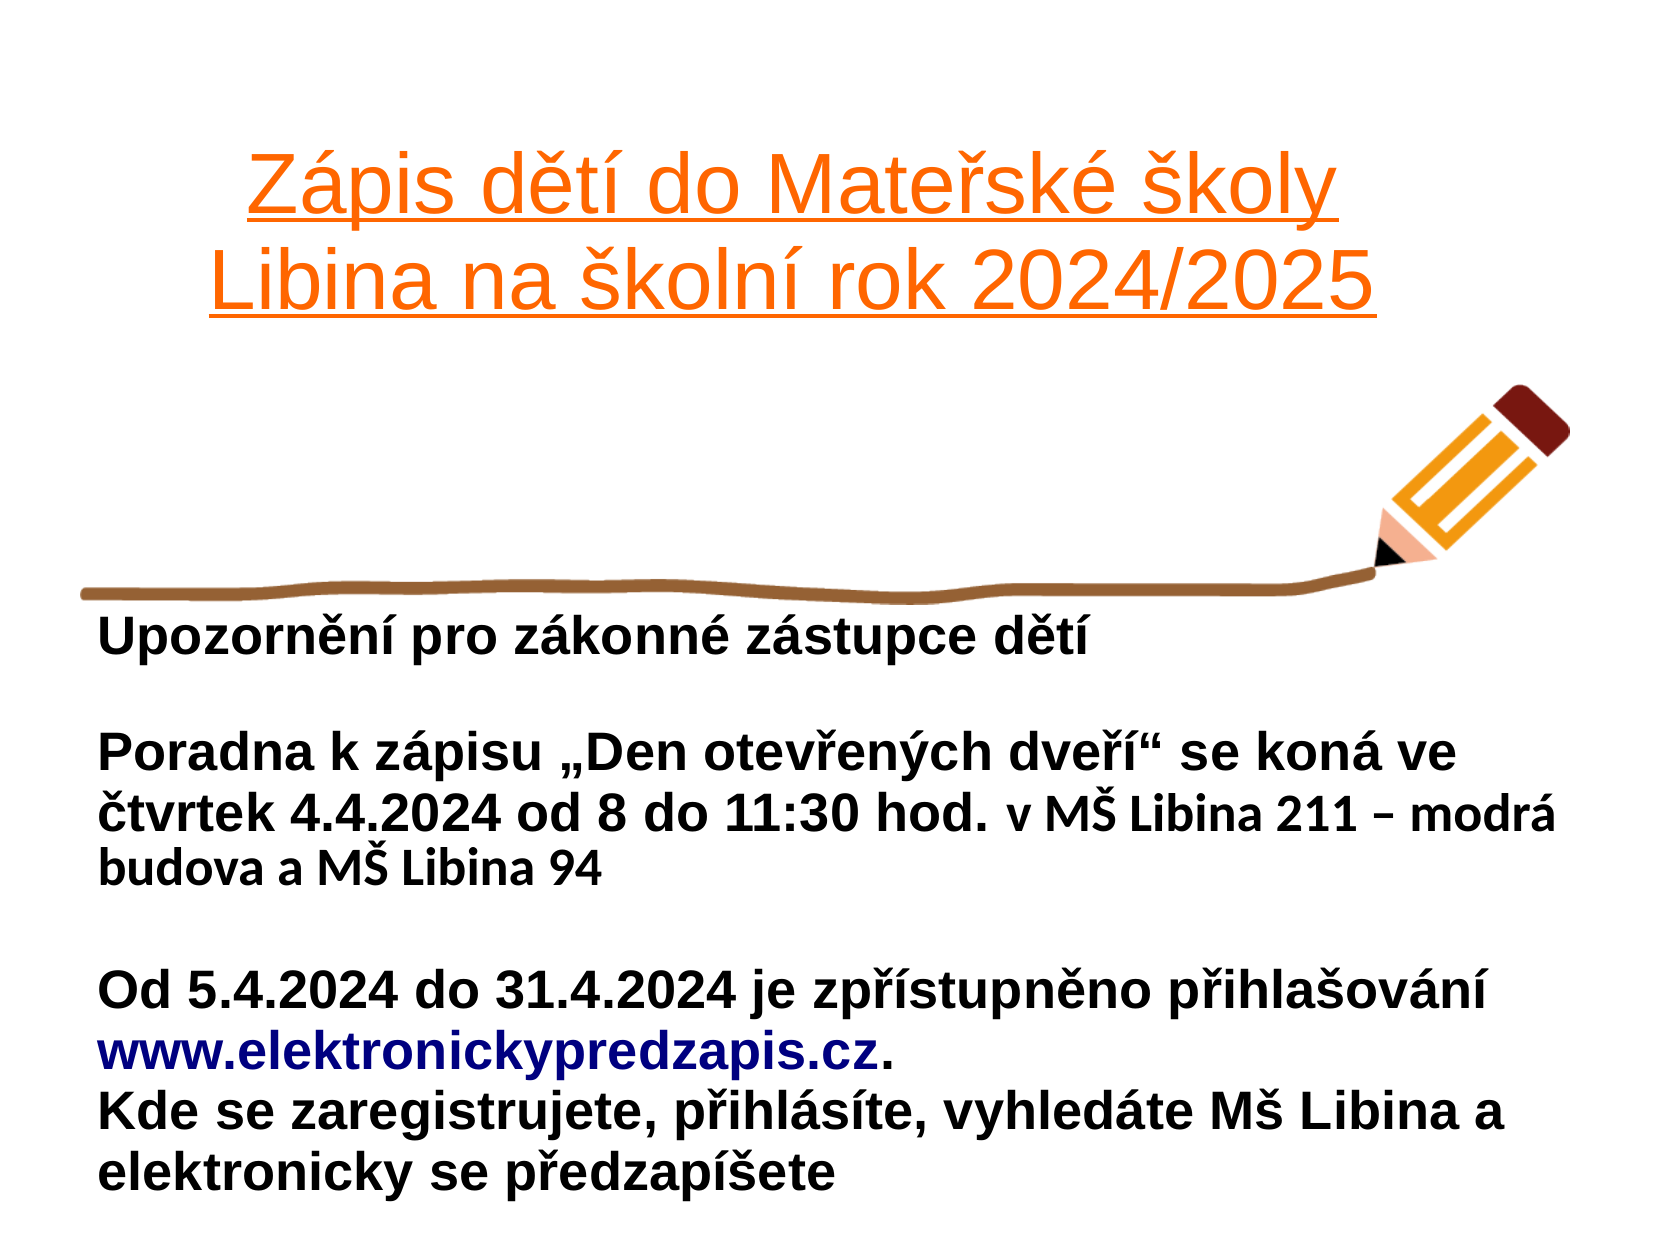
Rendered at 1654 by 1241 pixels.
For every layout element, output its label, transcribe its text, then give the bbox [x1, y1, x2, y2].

text_box Upozornění pro zákonné zástupce dětí Poradna k zápisu „Den otevřených dveří“ se koná ve čtvrtek 4.4.2024 od 8 do 11:30 hod. v MŠ Libina 211 – modrá budova a MŠ Libina 94 Od 5.4.2024 do 31.4.2024 je zpřístupněno přihlašování www.elektronickypredzapis.cz. Kde se zaregistrujete, přihlásíte, vyhledáte Mš Libina a elektronicky se předzapíšete [82, 598, 1619, 1241]
title Zápis dětí do Mateřské školy Libina na školní rok 2024/2025 [145, 134, 1441, 328]
picture [80, 384, 1570, 605]
